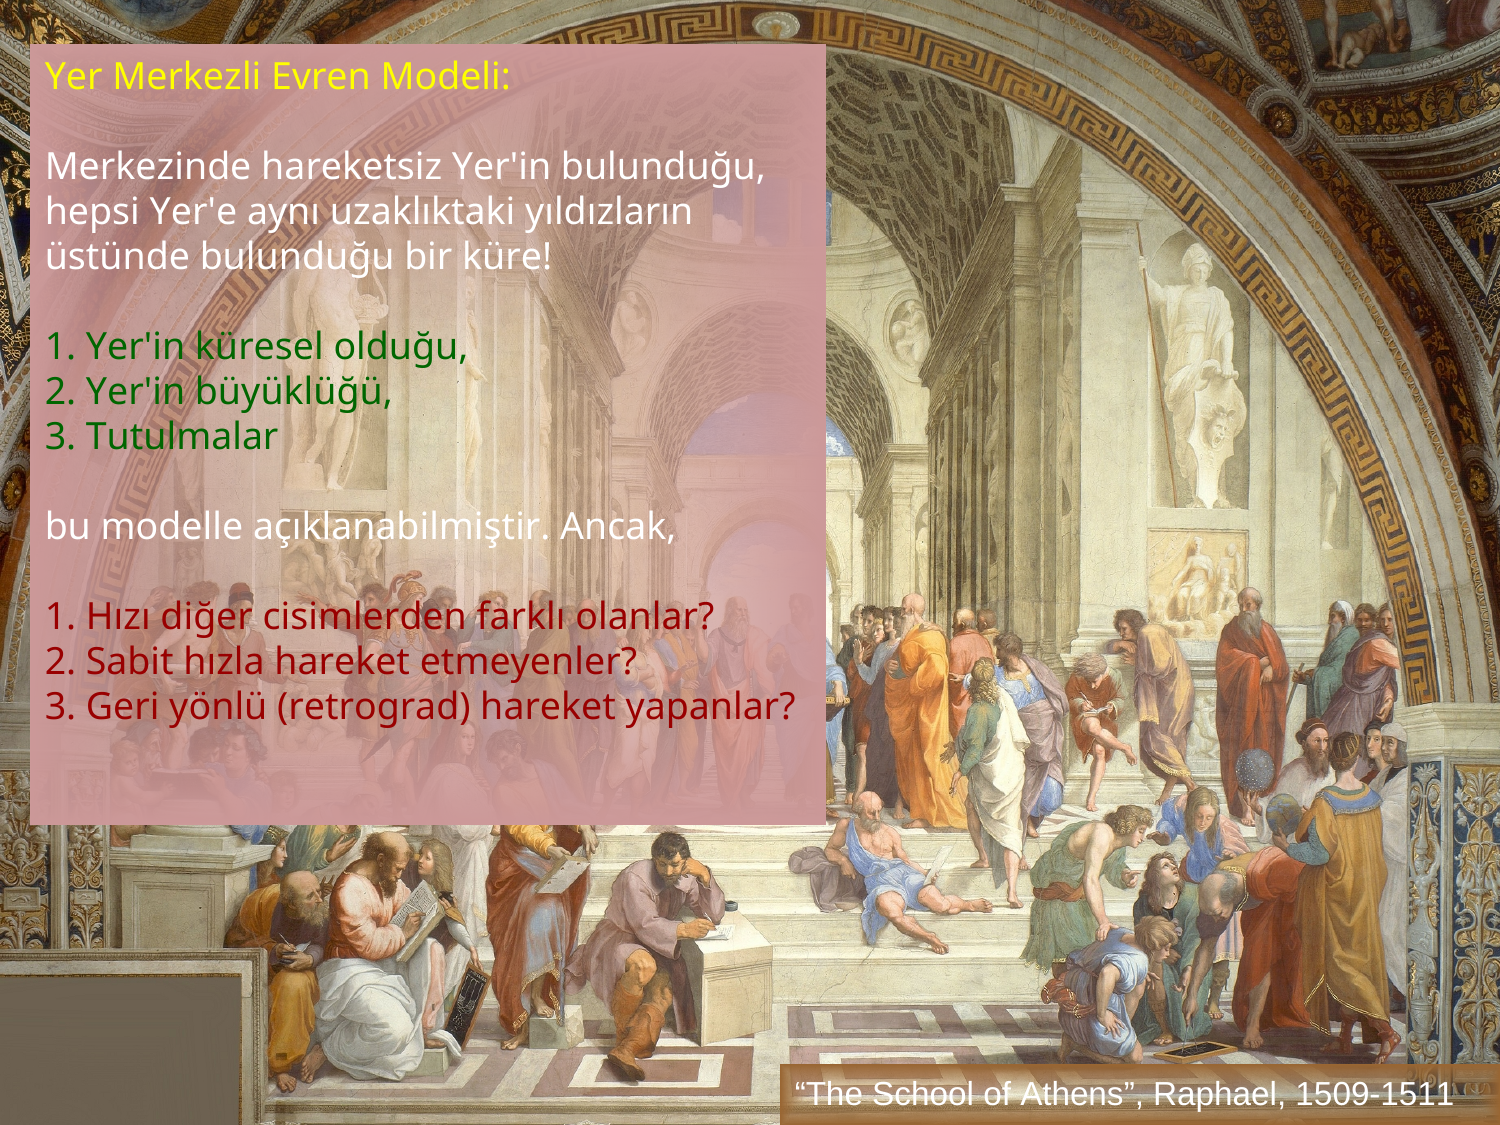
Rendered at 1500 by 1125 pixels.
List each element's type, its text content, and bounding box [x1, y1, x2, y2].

picture [0, 0, 1500, 1125]
text_box Yer Merkezli Evren Modeli: Merkezinde hareketsiz Yer'in bulunduğu, hepsi Yer'e aynı uzaklıktaki yıldızların üstünde bulunduğu bir küre! 1. Yer'in küresel olduğu, 2. Yer'in büyüklüğü, 3. Tutulmalar bu modelle açıklanabilmiştir. Ancak, 1. Hızı diğer cisimlerden farklı olanlar? 2. Sabit hızla hareket etmeyenler? 3. Geri yönlü (retrograd) hareket yapanlar? [30, 45, 826, 825]
text_box “The School of Athens”, Raphael, 1509-1511 [780, 1065, 1500, 1125]
